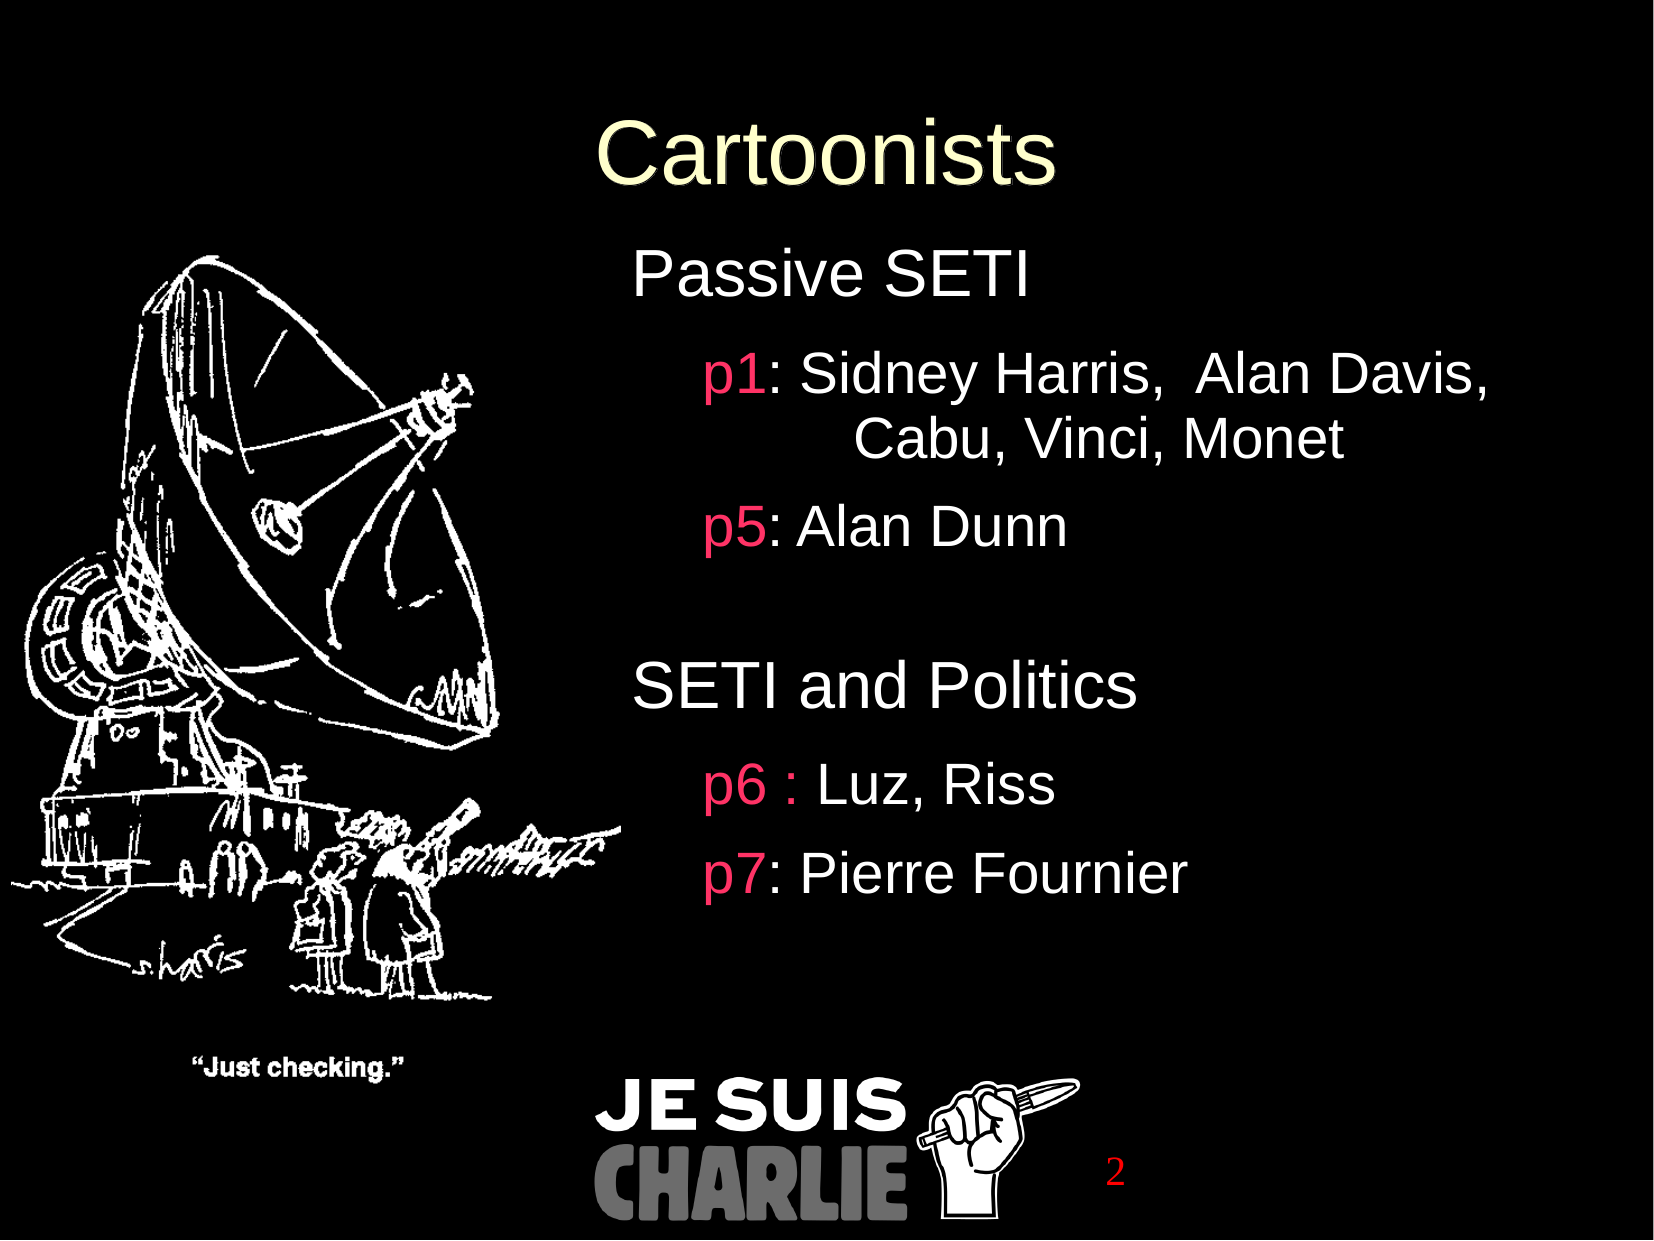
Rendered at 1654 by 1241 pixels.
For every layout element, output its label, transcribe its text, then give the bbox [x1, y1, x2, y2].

list Passive SETI p1: Sidney Harris, Alan Davis, Cabu, Vinci, Monet p5: Alan Dunn SETI and Politics p6 : Luz, Riss p7: Pierre Fournier [621, 236, 1595, 1093]
title Cartoonists [82, 49, 1571, 236]
picture [11, 206, 1093, 1225]
